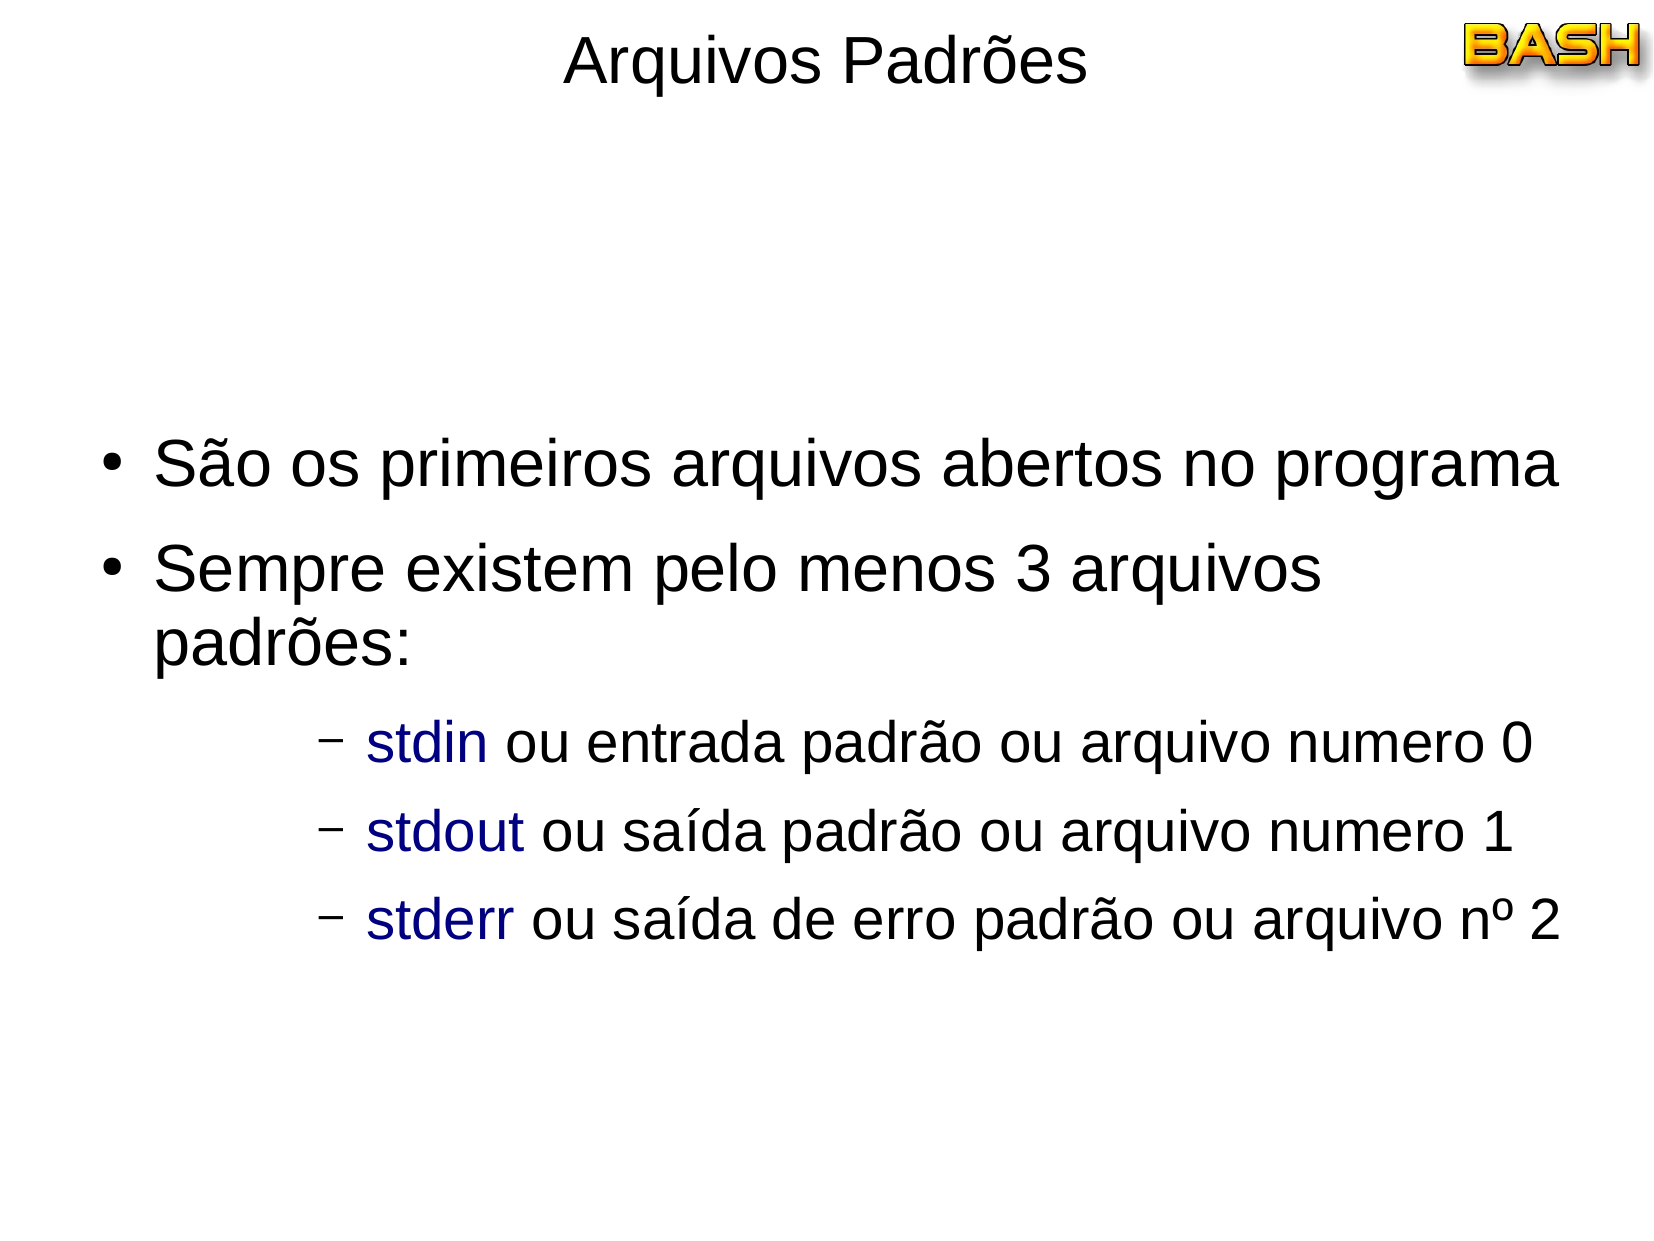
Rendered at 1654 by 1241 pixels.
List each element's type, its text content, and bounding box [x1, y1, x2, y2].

list São os primeiros arquivos abertos no programa Sempre existem pelo menos 3 arquivos padrões: stdin ou entrada padrão ou arquivo numero 0 stdout ou saída padrão ou arquivo numero 1 stderr ou saída de erro padrão ou arquivo nº 2 [82, 426, 1571, 952]
picture [1450, 0, 1654, 96]
title Arquivos Padrões [82, 22, 1571, 98]
